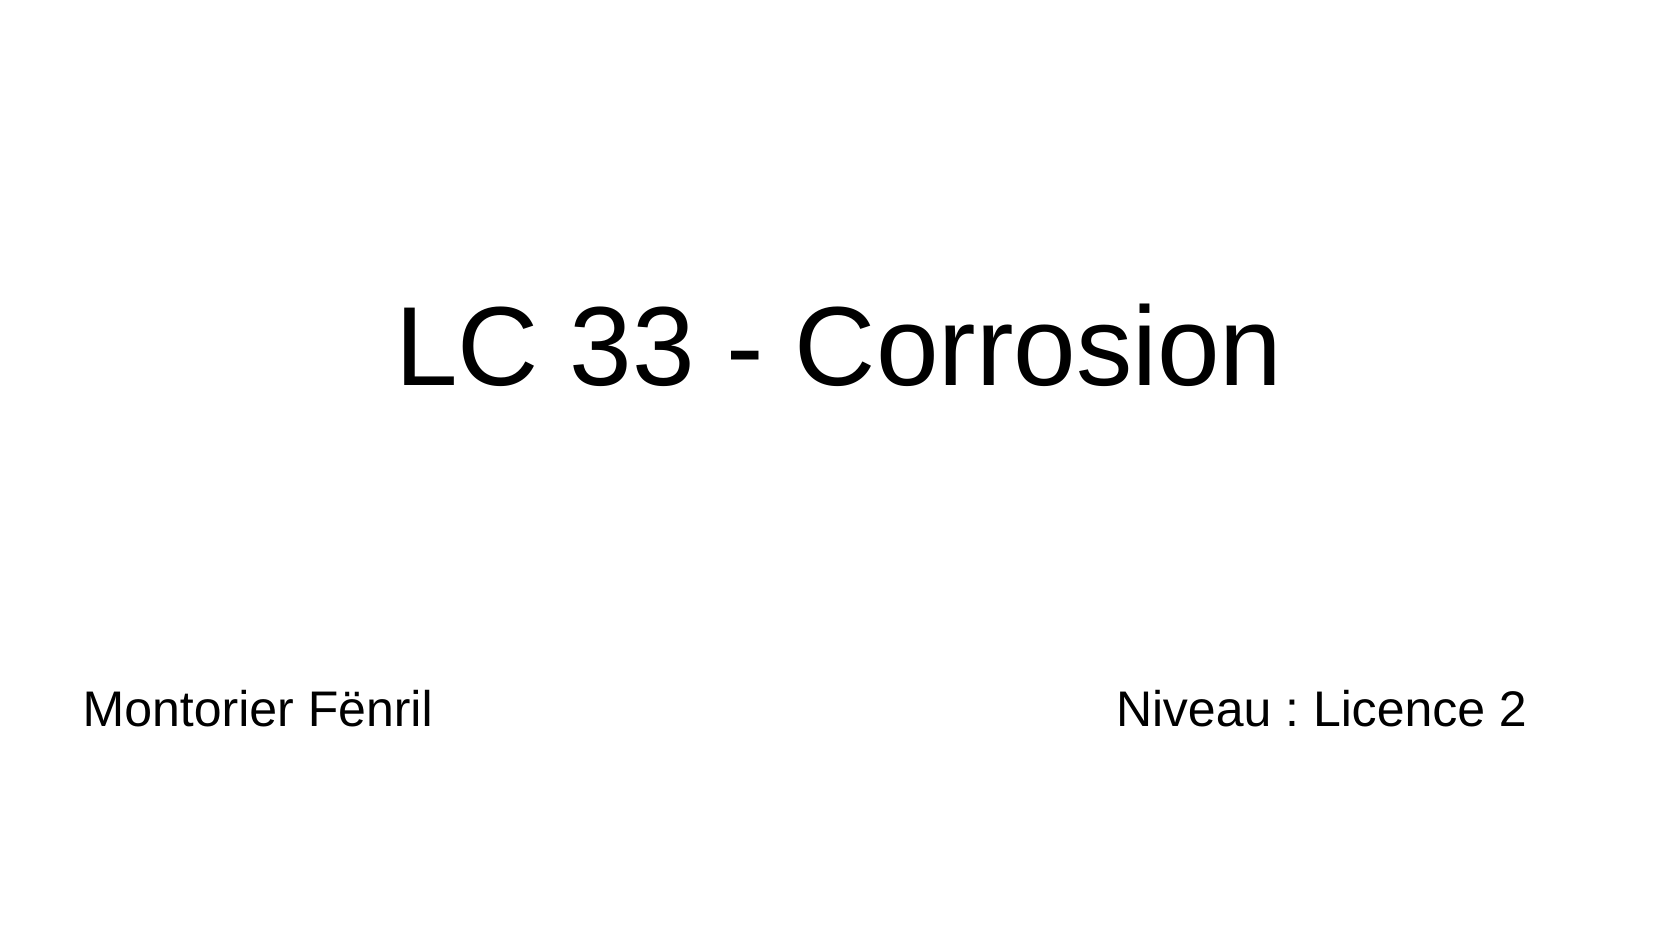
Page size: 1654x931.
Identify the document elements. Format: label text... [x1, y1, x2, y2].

subtitle Montorier Fënril Niveau : Licence 2 [82, 661, 1571, 758]
title LC 33 - Corrosion [94, 136, 1583, 557]
